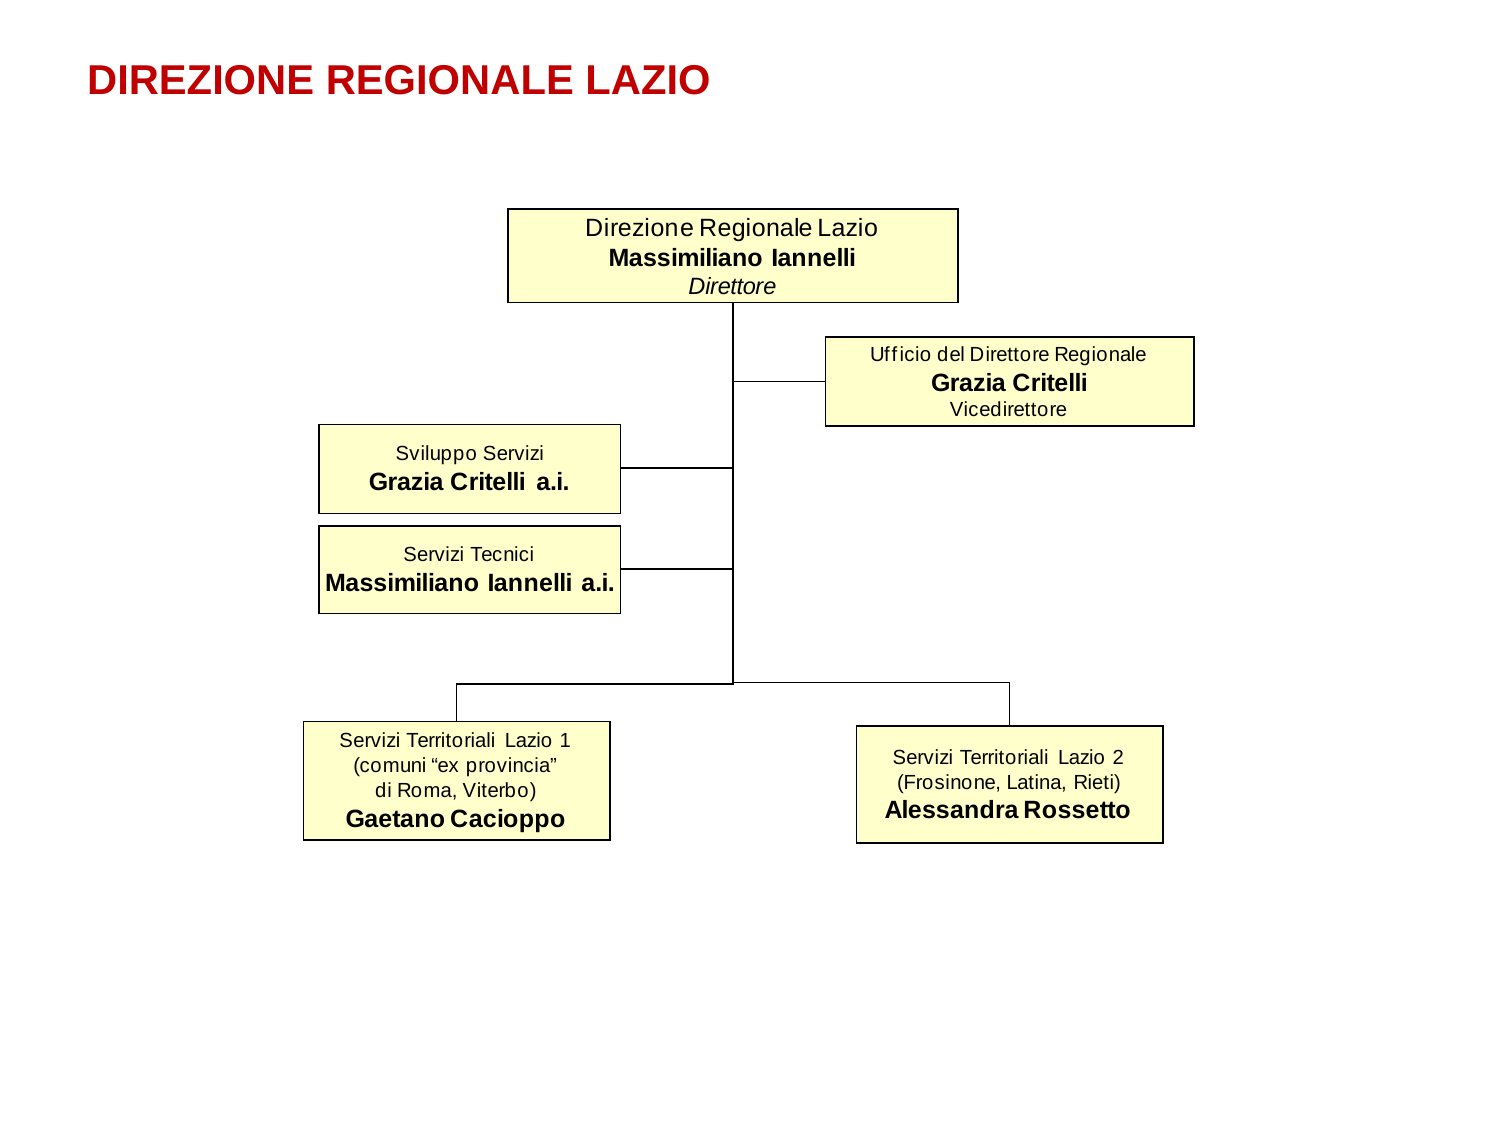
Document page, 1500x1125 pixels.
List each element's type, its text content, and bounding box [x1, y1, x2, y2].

picture [301, 203, 1195, 845]
title DIREZIONE REGIONALE LAZIO [72, 45, 1462, 128]
